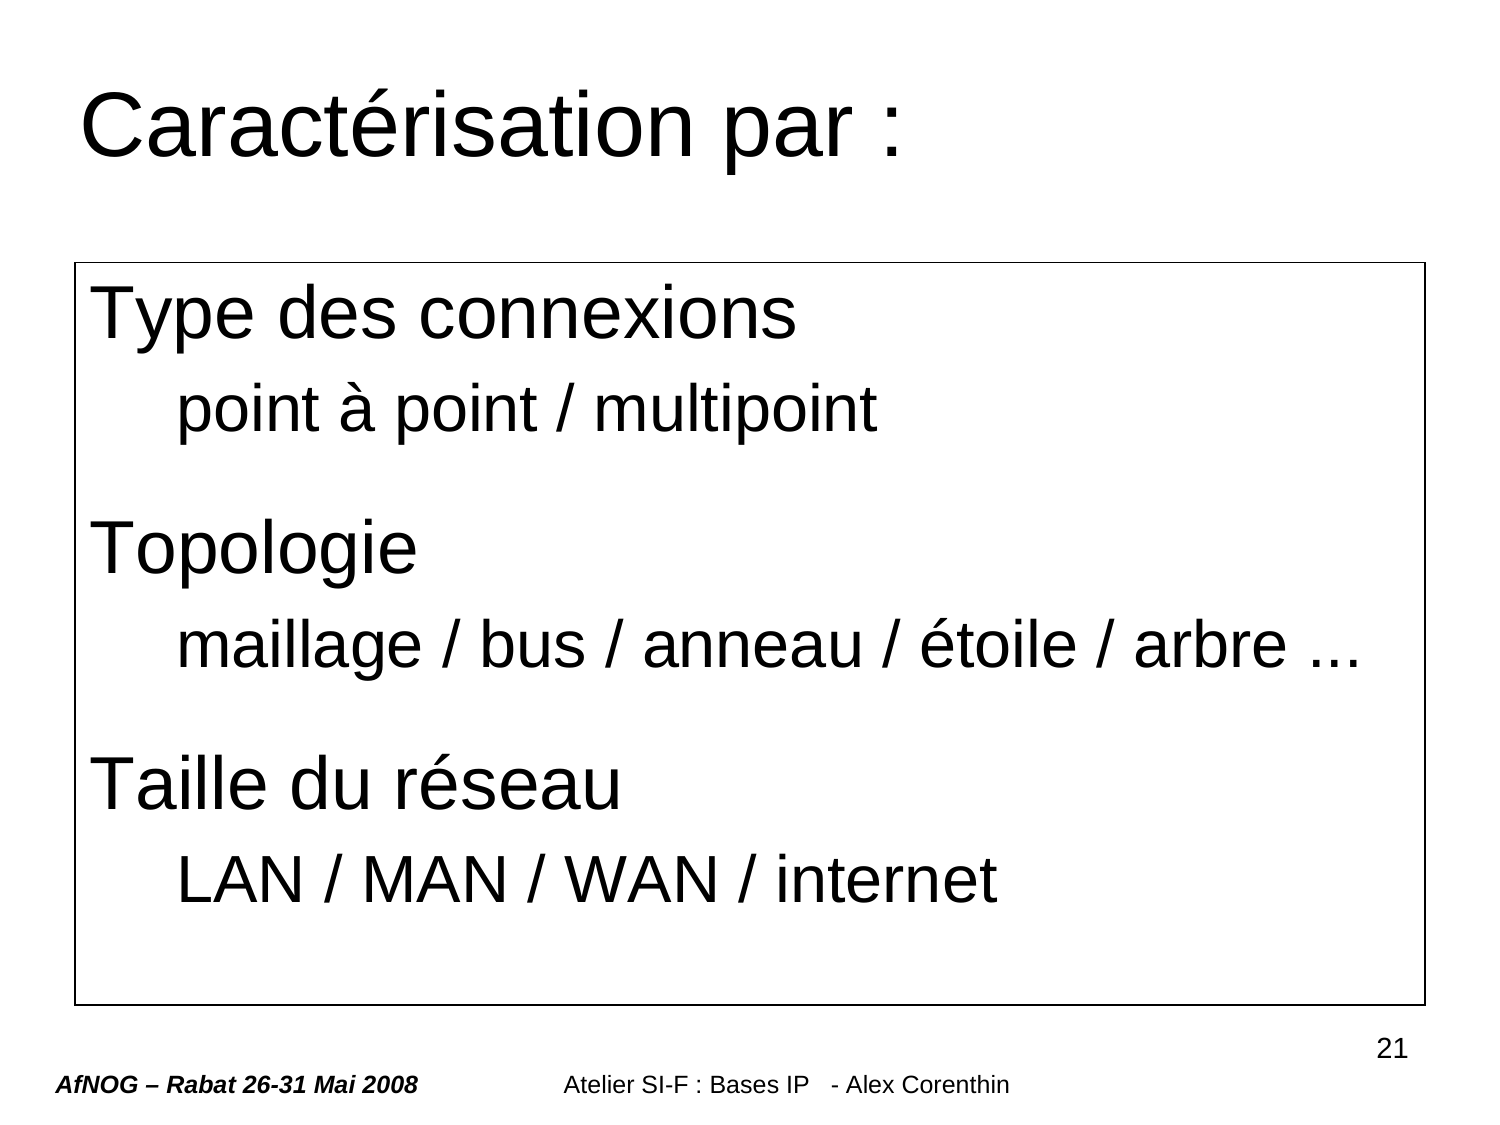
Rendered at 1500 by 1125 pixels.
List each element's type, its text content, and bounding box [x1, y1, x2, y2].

title Caractérisation par : [64, 61, 1124, 188]
list Type des connexions point à point / multipoint Topologie maillage / bus / anneau / étoile / arbre ... Taille du réseau LAN / MAN / WAN / internet [75, 262, 1426, 1006]
